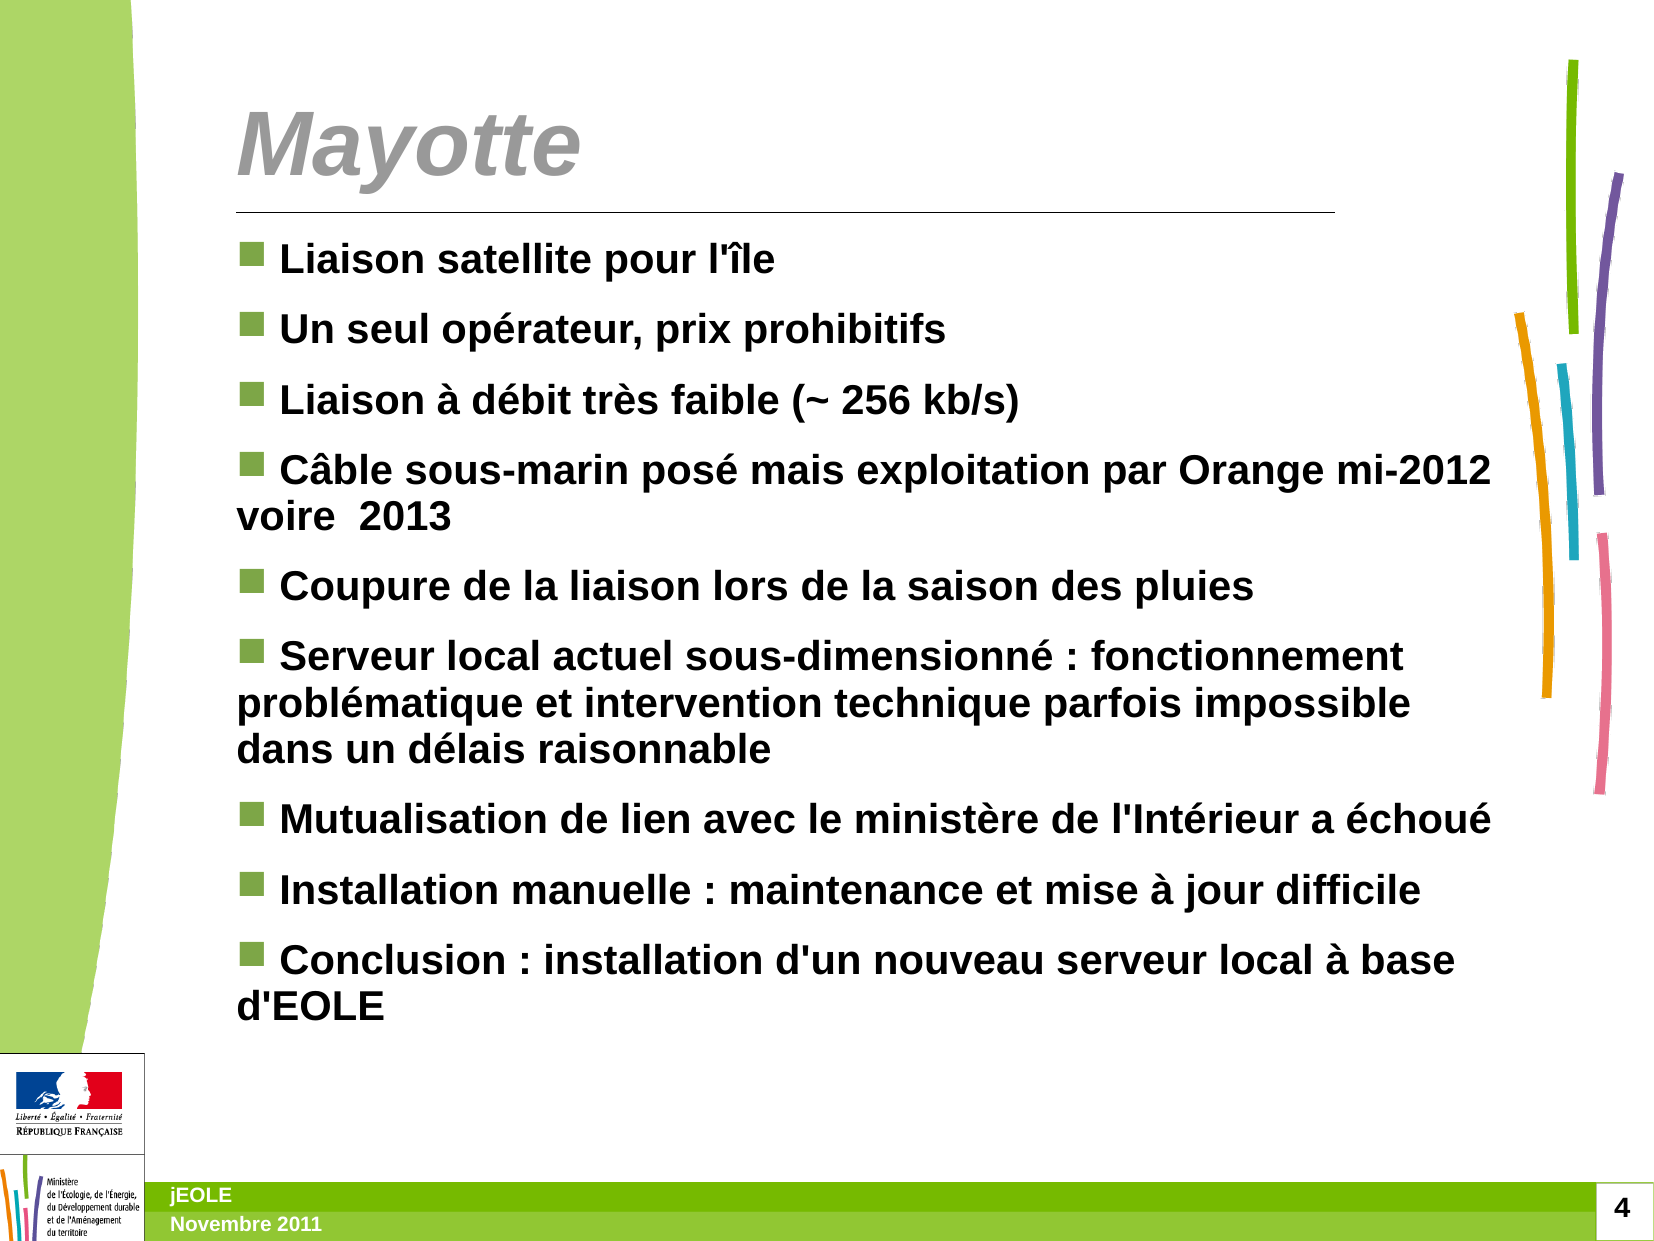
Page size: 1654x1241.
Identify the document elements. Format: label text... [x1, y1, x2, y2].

title Mayotte [236, 77, 1536, 210]
list Liaison satellite pour l'île Un seul opérateur, prix prohibitifs Liaison à débit très faible (~ 256 kb/s) Câble sous-marin posé mais exploitation par Orange mi-2012 voire 2013 Coupure de la liaison lors de la saison des pluies Serveur local actuel sous-dimensionné : fonctionnement problématique et intervention technique parfois impossible dans un délais raisonnable Mutualisation de lien avec le ministère de l'Intérieur a échoué Installation manuelle : maintenance et mise à jour difficile Conclusion : installation d'un nouveau serveur local à base d'EOLE [236, 236, 1506, 1108]
picture [0, 0, 1654, 1241]
